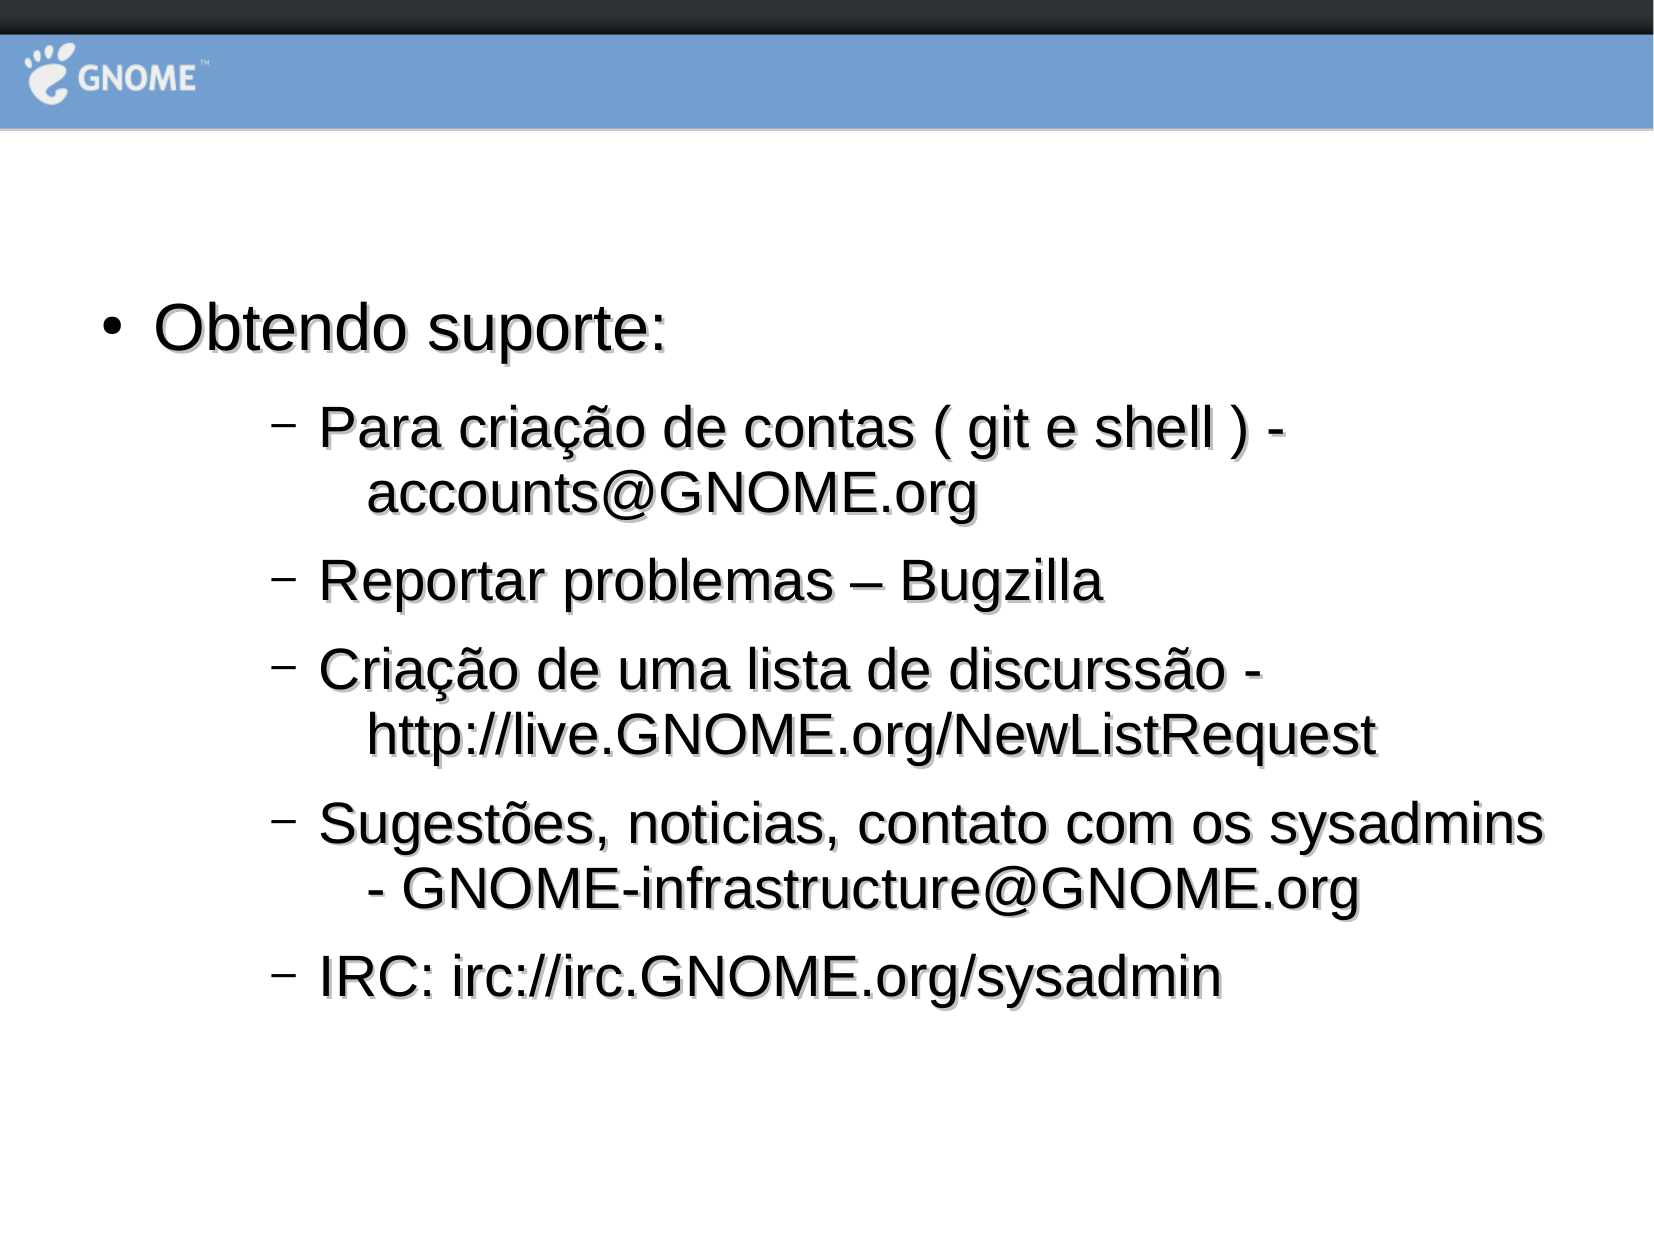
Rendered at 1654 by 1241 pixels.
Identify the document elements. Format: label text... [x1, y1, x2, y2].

picture [0, 0, 1654, 131]
list Obtendo suporte: Para criação de contas ( git e shell ) - accounts@GNOME.org Reportar problemas – Bugzilla Criação de uma lista de discurssão - http://live.GNOME.org/NewListRequest Sugestões, noticias, contato com os sysadmins - GNOME-infrastructure@GNOME.org IRC: irc://irc.GNOME.org/sysadmin [82, 290, 1571, 1094]
